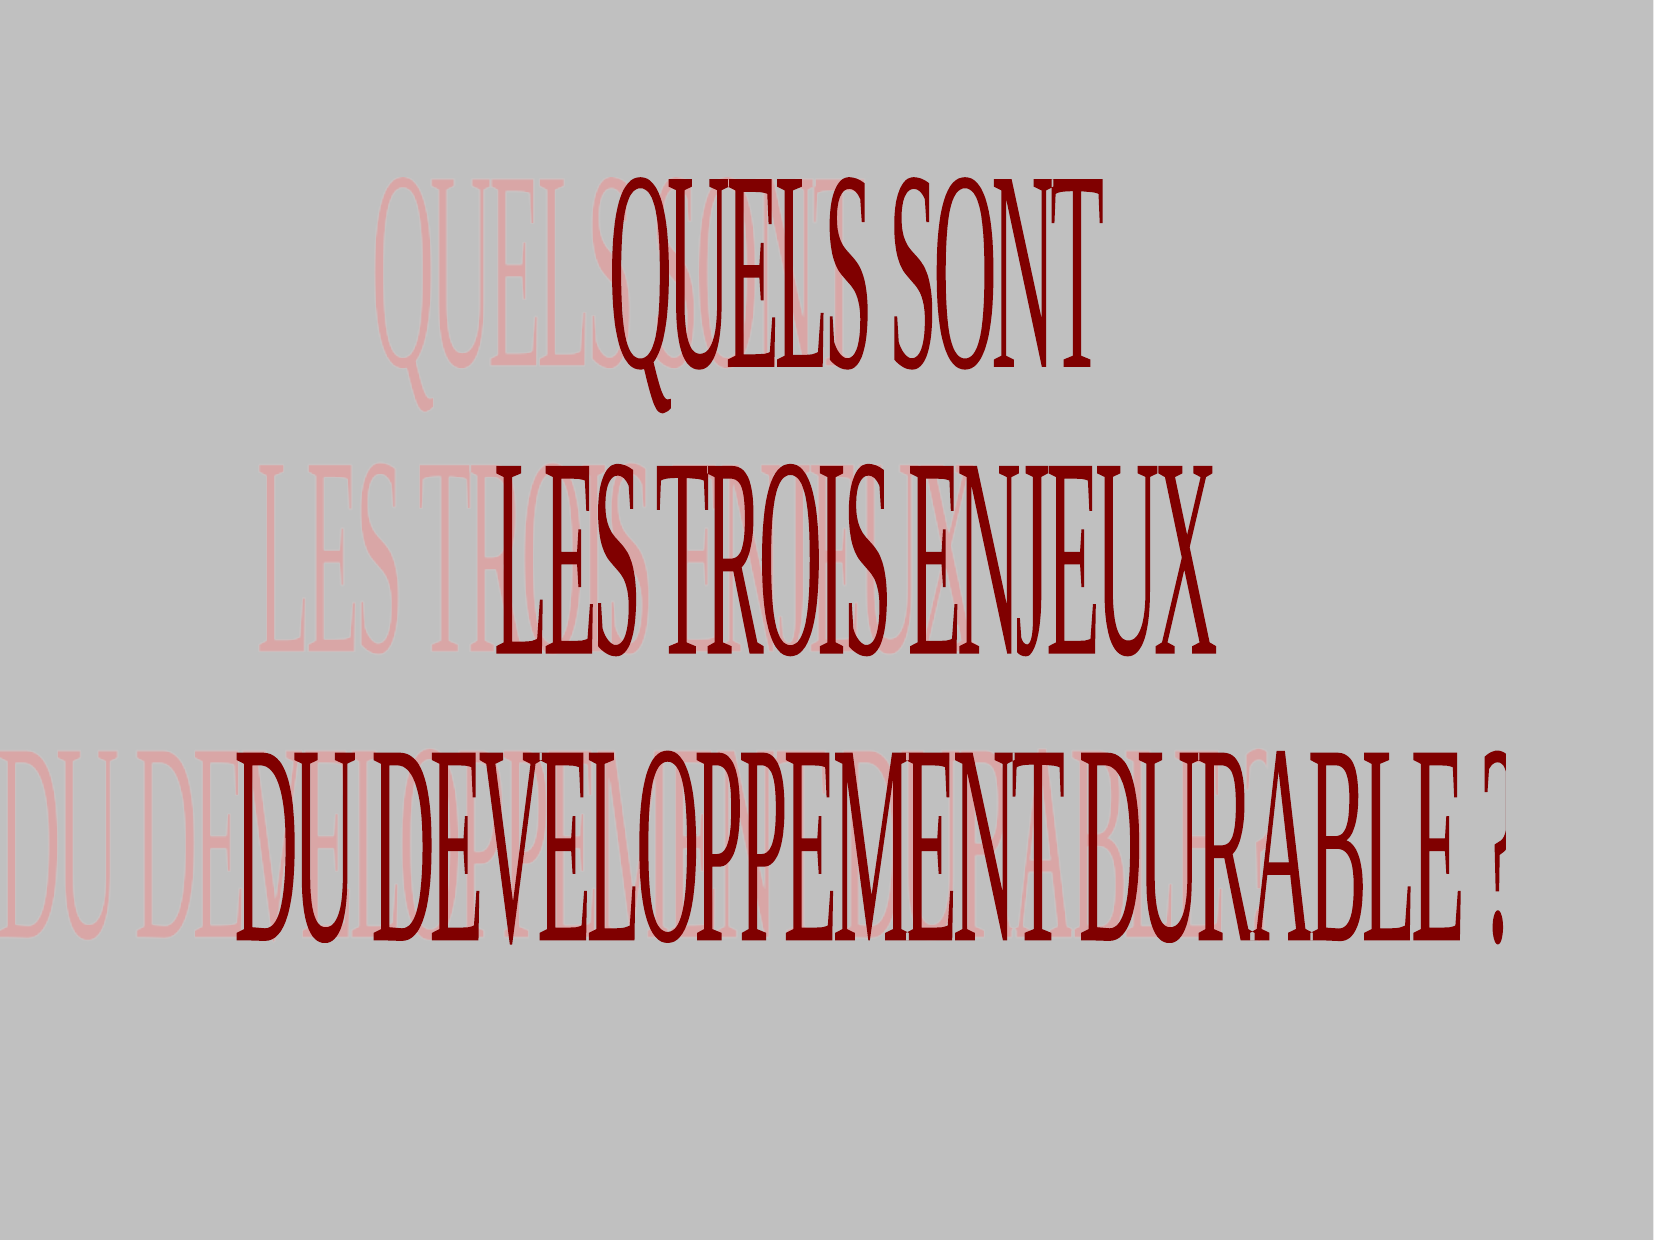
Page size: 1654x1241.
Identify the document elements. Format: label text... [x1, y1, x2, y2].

text_box QUELS SONT LES TROIS ENJEUX DU DEVELOPPEMENT DURABLE ? [1484, 750, 1506, 892]
text_box QUELS SONT LES TROIS ENJEUX DU DEVELOPPEMENT DURABLE ? [910, 465, 958, 654]
text_box QUELS SONT LES TROIS ENJEUX DU DEVELOPPEMENT DURABLE ? [936, 177, 994, 370]
text_box QUELS SONT LES TROIS ENJEUX DU DEVELOPPEMENT DURABLE ? [1097, 465, 1217, 657]
text_box QUELS SONT LES TROIS ENJEUX DU DEVELOPPEMENT DURABLE ? [479, 752, 587, 945]
text_box QUELS SONT LES TROIS ENJEUX DU DEVELOPPEMENT DURABLE ? [741, 752, 785, 941]
text_box QUELS SONT LES TROIS ENJEUX DU DEVELOPPEMENT DURABLE ? [1017, 465, 1096, 657]
text_box QUELS SONT LES TROIS ENJEUX DU DEVELOPPEMENT DURABLE ? [236, 752, 295, 941]
text_box QUELS SONT LES TROIS ENJEUX DU DEVELOPPEMENT DURABLE ? [588, 752, 636, 941]
text_box QUELS SONT LES TROIS ENJEUX DU DEVELOPPEMENT DURABLE ? [598, 463, 637, 657]
text_box QUELS SONT LES TROIS ENJEUX DU DEVELOPPEMENT DURABLE ? [431, 752, 480, 941]
text_box QUELS SONT LES TROIS ENJEUX DU DEVELOPPEMENT DURABLE ? [848, 463, 887, 657]
text_box QUELS SONT LES TROIS ENJEUX DU DEVELOPPEMENT DURABLE ? [894, 177, 933, 370]
text_box QUELS SONT LES TROIS ENJEUX DU DEVELOPPEMENT DURABLE ? [777, 179, 824, 367]
text_box QUELS SONT LES TROIS ENJEUX DU DEVELOPPEMENT DURABLE ? [829, 177, 868, 370]
text_box QUELS SONT LES TROIS ENJEUX DU DEVELOPPEMENT DURABLE ? [656, 465, 764, 654]
text_box QUELS SONT LES TROIS ENJEUX DU DEVELOPPEMENT DURABLE ? [1138, 750, 1363, 943]
text_box QUELS SONT LES TROIS ENJEUX DU DEVELOPPEMENT DURABLE ? [955, 752, 1064, 941]
text_box QUELS SONT LES TROIS ENJEUX DU DEVELOPPEMENT DURABLE ? [785, 752, 834, 941]
text_box QUELS SONT LES TROIS ENJEUX DU DEVELOPPEMENT DURABLE ? [819, 465, 844, 654]
text_box QUELS SONT LES TROIS ENJEUX DU DEVELOPPEMENT DURABLE ? [959, 465, 1019, 654]
text_box QUELS SONT LES TROIS ENJEUX DU DEVELOPPEMENT DURABLE ? [761, 463, 819, 657]
text_box QUELS SONT LES TROIS ENJEUX DU DEVELOPPEMENT DURABLE ? [993, 179, 1103, 367]
text_box QUELS SONT LES TROIS ENJEUX DU DEVELOPPEMENT DURABLE ? [668, 179, 776, 370]
text_box QUELS SONT LES TROIS ENJEUX DU DEVELOPPEMENT DURABLE ? [612, 177, 671, 414]
text_box QUELS SONT LES TROIS ENJEUX DU DEVELOPPEMENT DURABLE ? [294, 752, 355, 943]
text_box QUELS SONT LES TROIS ENJEUX DU DEVELOPPEMENT DURABLE ? [639, 750, 697, 943]
text_box QUELS SONT LES TROIS ENJEUX DU DEVELOPPEMENT DURABLE ? [496, 465, 543, 654]
text_box QUELS SONT LES TROIS ENJEUX DU DEVELOPPEMENT DURABLE ? [1081, 752, 1140, 941]
text_box QUELS SONT LES TROIS ENJEUX DU DEVELOPPEMENT DURABLE ? [373, 752, 432, 941]
text_box QUELS SONT LES TROIS ENJEUX DU DEVELOPPEMENT DURABLE ? [545, 465, 593, 654]
text_box QUELS SONT LES TROIS ENJEUX DU DEVELOPPEMENT DURABLE ? [696, 752, 740, 941]
text_box QUELS SONT LES TROIS ENJEUX DU DEVELOPPEMENT DURABLE ? [835, 752, 954, 941]
text_box QUELS SONT LES TROIS ENJEUX DU DEVELOPPEMENT DURABLE ? [1413, 752, 1461, 941]
text_box QUELS SONT LES TROIS ENJEUX DU DEVELOPPEMENT DURABLE ? [1364, 752, 1411, 941]
